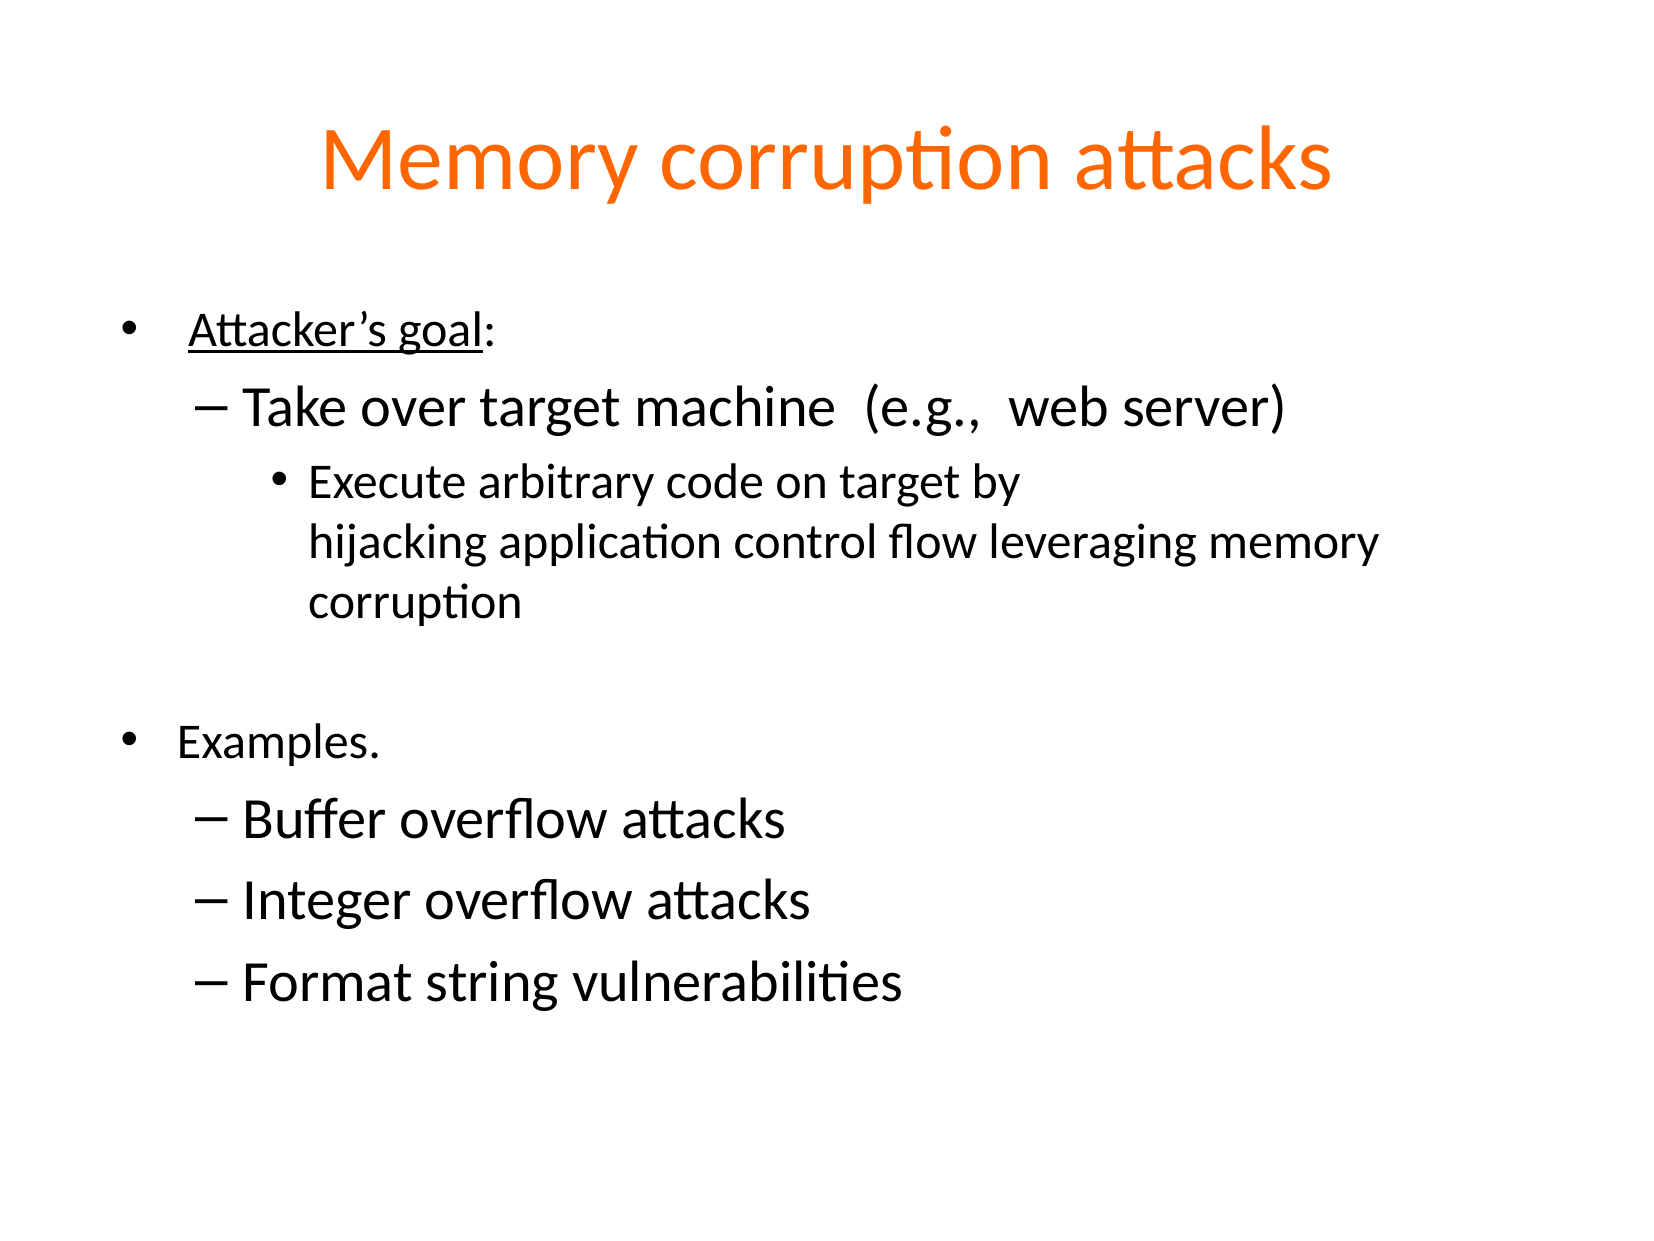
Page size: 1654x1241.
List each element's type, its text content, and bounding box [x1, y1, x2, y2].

title Memory corruption attacks [82, 49, 1571, 257]
list Attacker’s goal: Take over target machine (e.g., web server) Execute arbitrary code on target by hijacking application control flow leveraging memory corruption Examples. Buffer overflow attacks Integer overflow attacks Format string vulnerabilities [105, 289, 1585, 1172]
